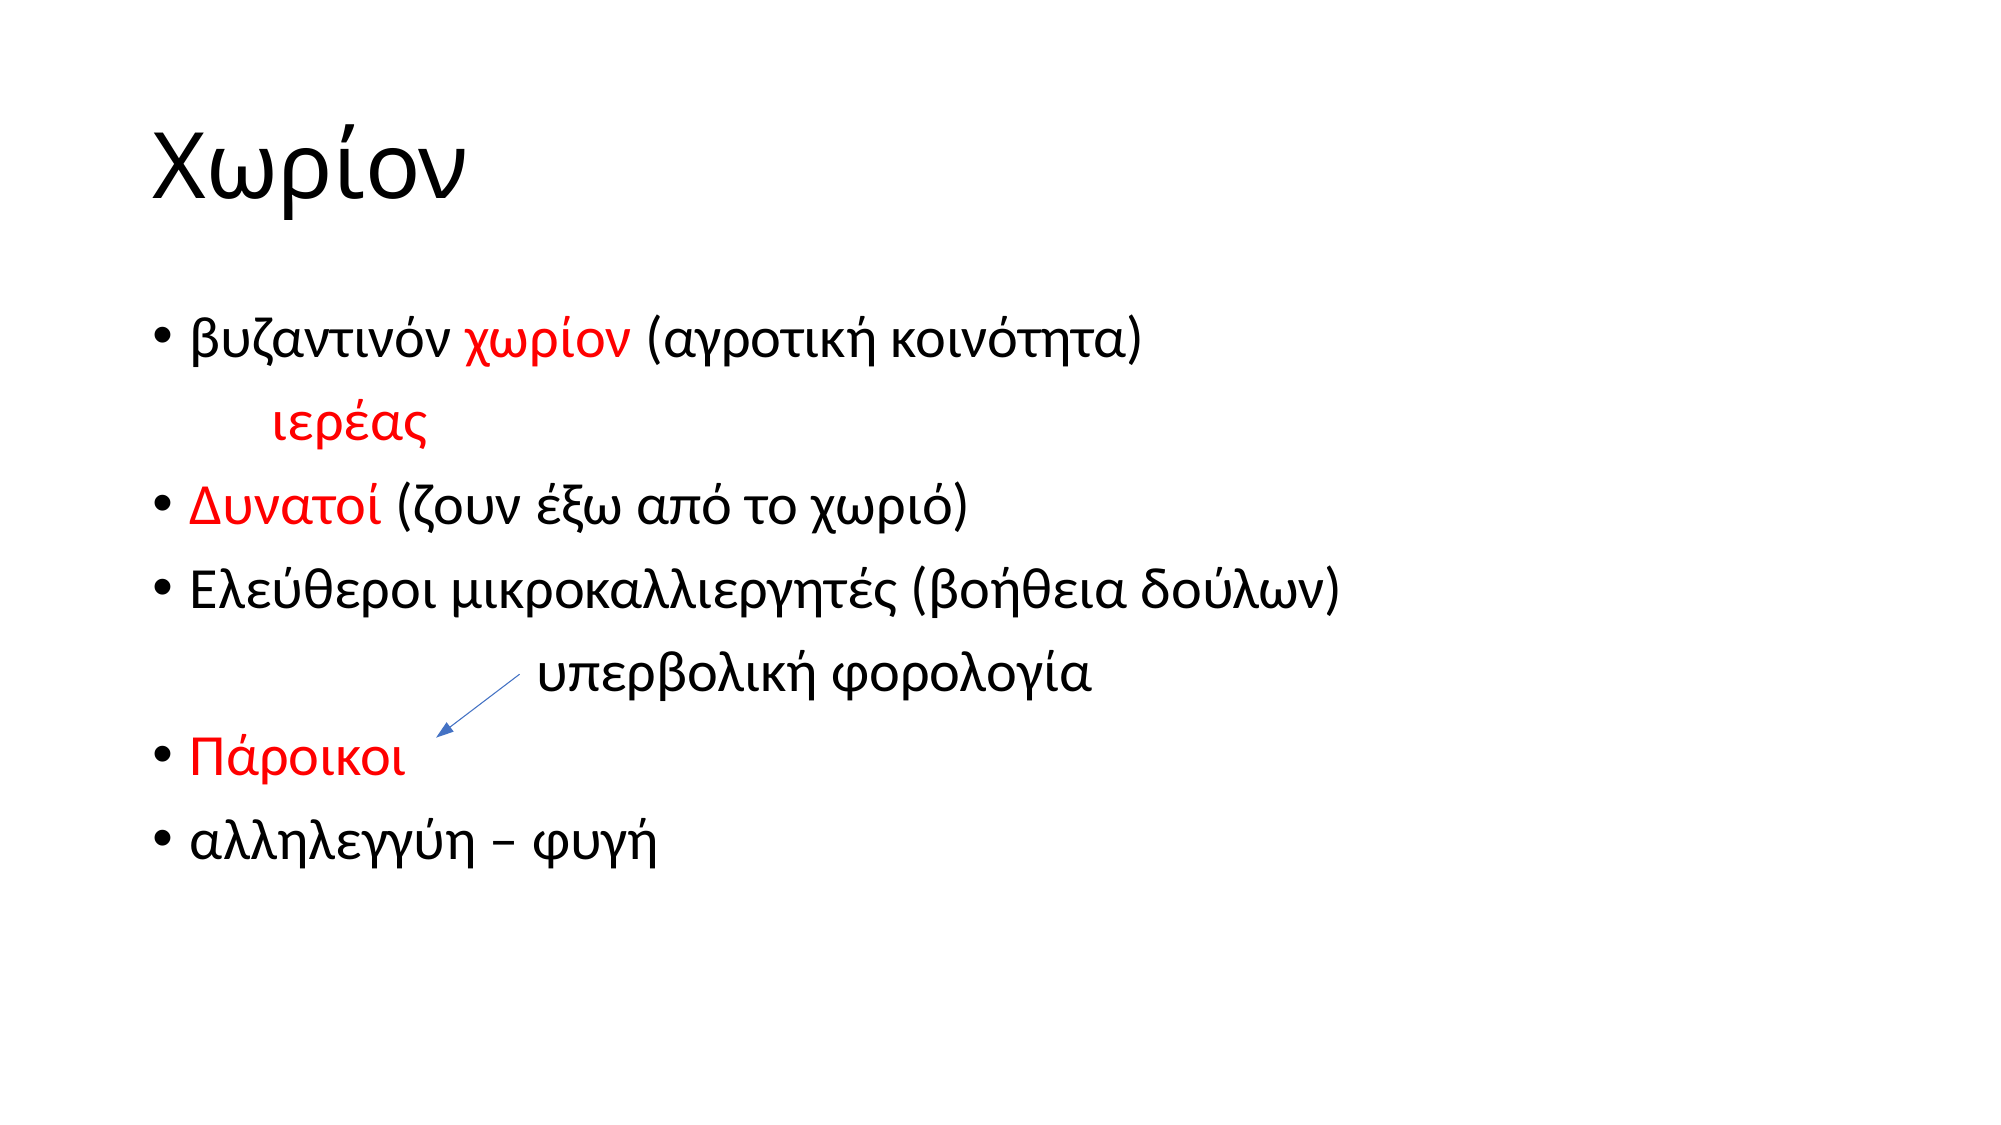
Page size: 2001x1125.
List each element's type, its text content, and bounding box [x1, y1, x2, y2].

title Χωρίον [137, 59, 1863, 278]
list βυζαντινόν χωρίον (αγροτική κοινότητα) ιερέας Δυνατοί (ζουν έξω από το χωριό) Ελεύθεροι μικροκαλλιεργητές (βοήθεια δούλων) υπερβολική φορολογία Πάροικοι αλληλεγγύη – φυγή [137, 299, 1863, 1014]
